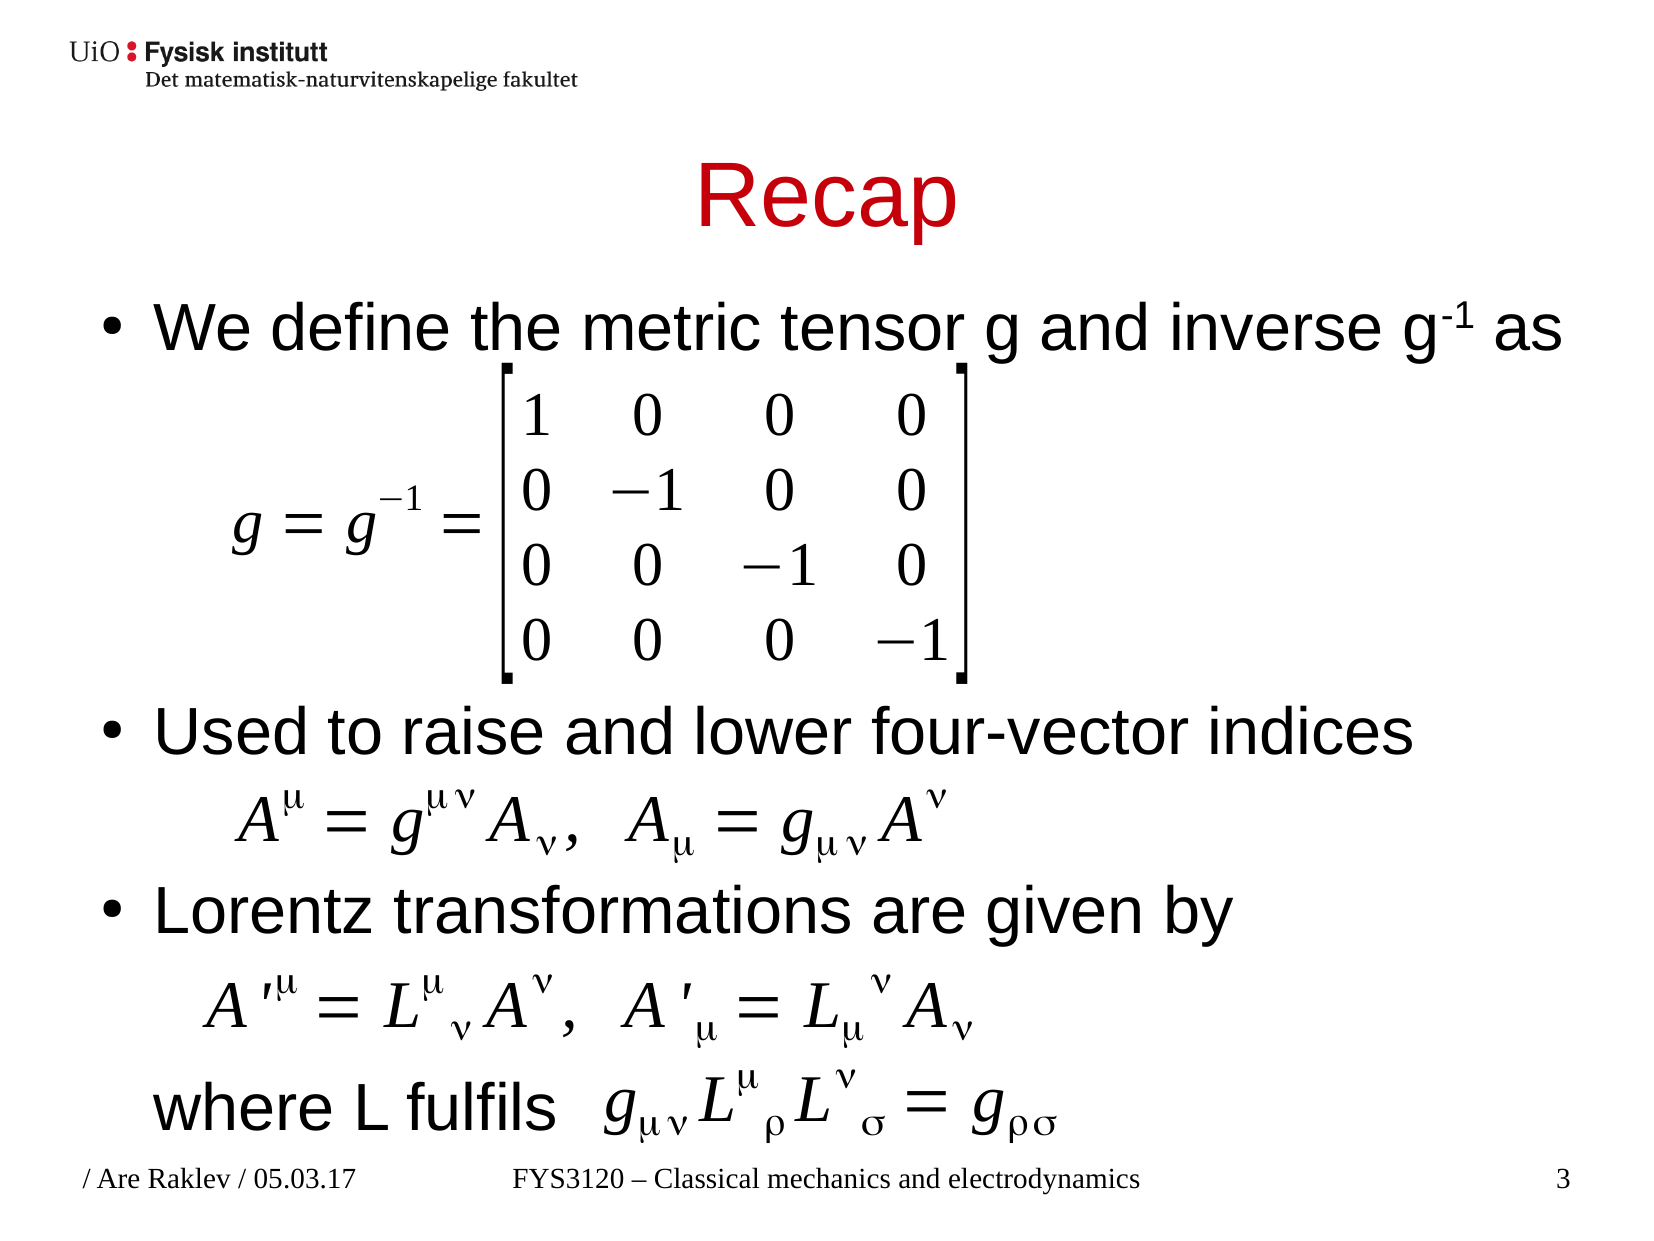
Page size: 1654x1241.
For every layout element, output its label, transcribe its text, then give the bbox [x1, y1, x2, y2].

chart [594, 1061, 1065, 1145]
chart [225, 781, 955, 865]
title Recap [82, 90, 1571, 290]
chart [224, 360, 979, 688]
picture [68, 37, 581, 93]
list We define the metric tensor g and inverse g-1 as Used to raise and lower four-vector indices Lorentz transformations are given by where L fulfils [82, 290, 1571, 1147]
chart [192, 967, 980, 1051]
